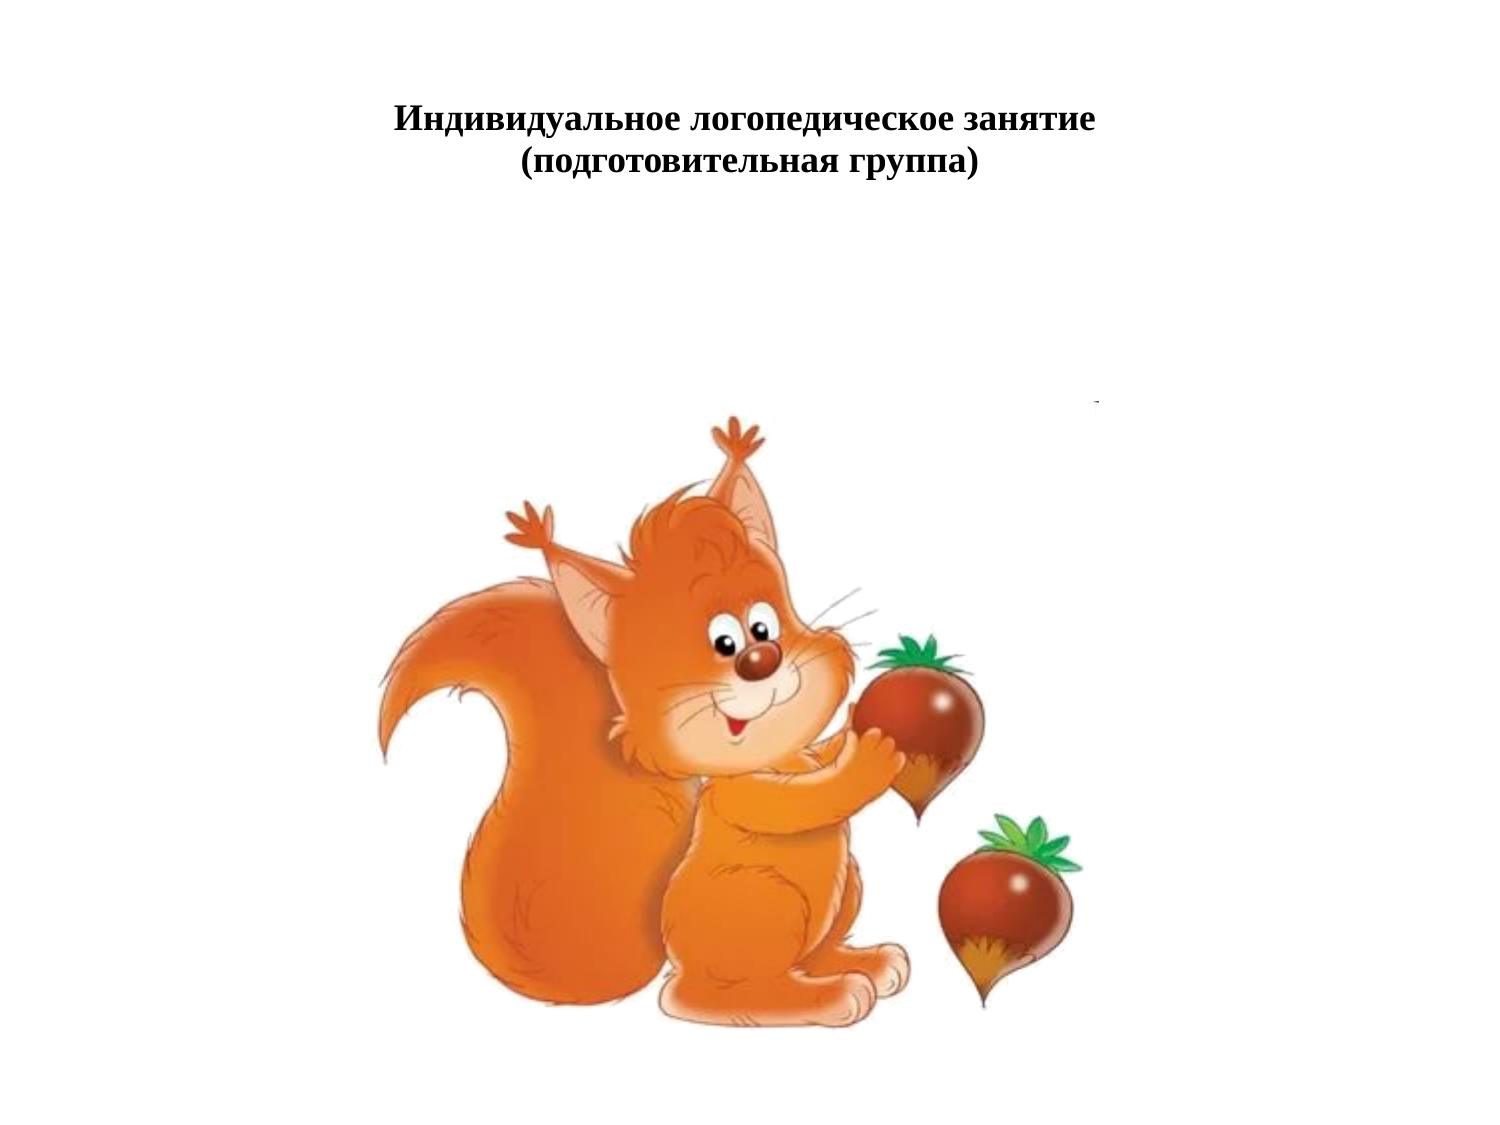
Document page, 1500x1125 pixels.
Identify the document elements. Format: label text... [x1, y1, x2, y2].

title Индивидуальное логопедическое занятие (подготовительная группа) [75, 44, 1425, 233]
picture [370, 401, 1099, 1040]
